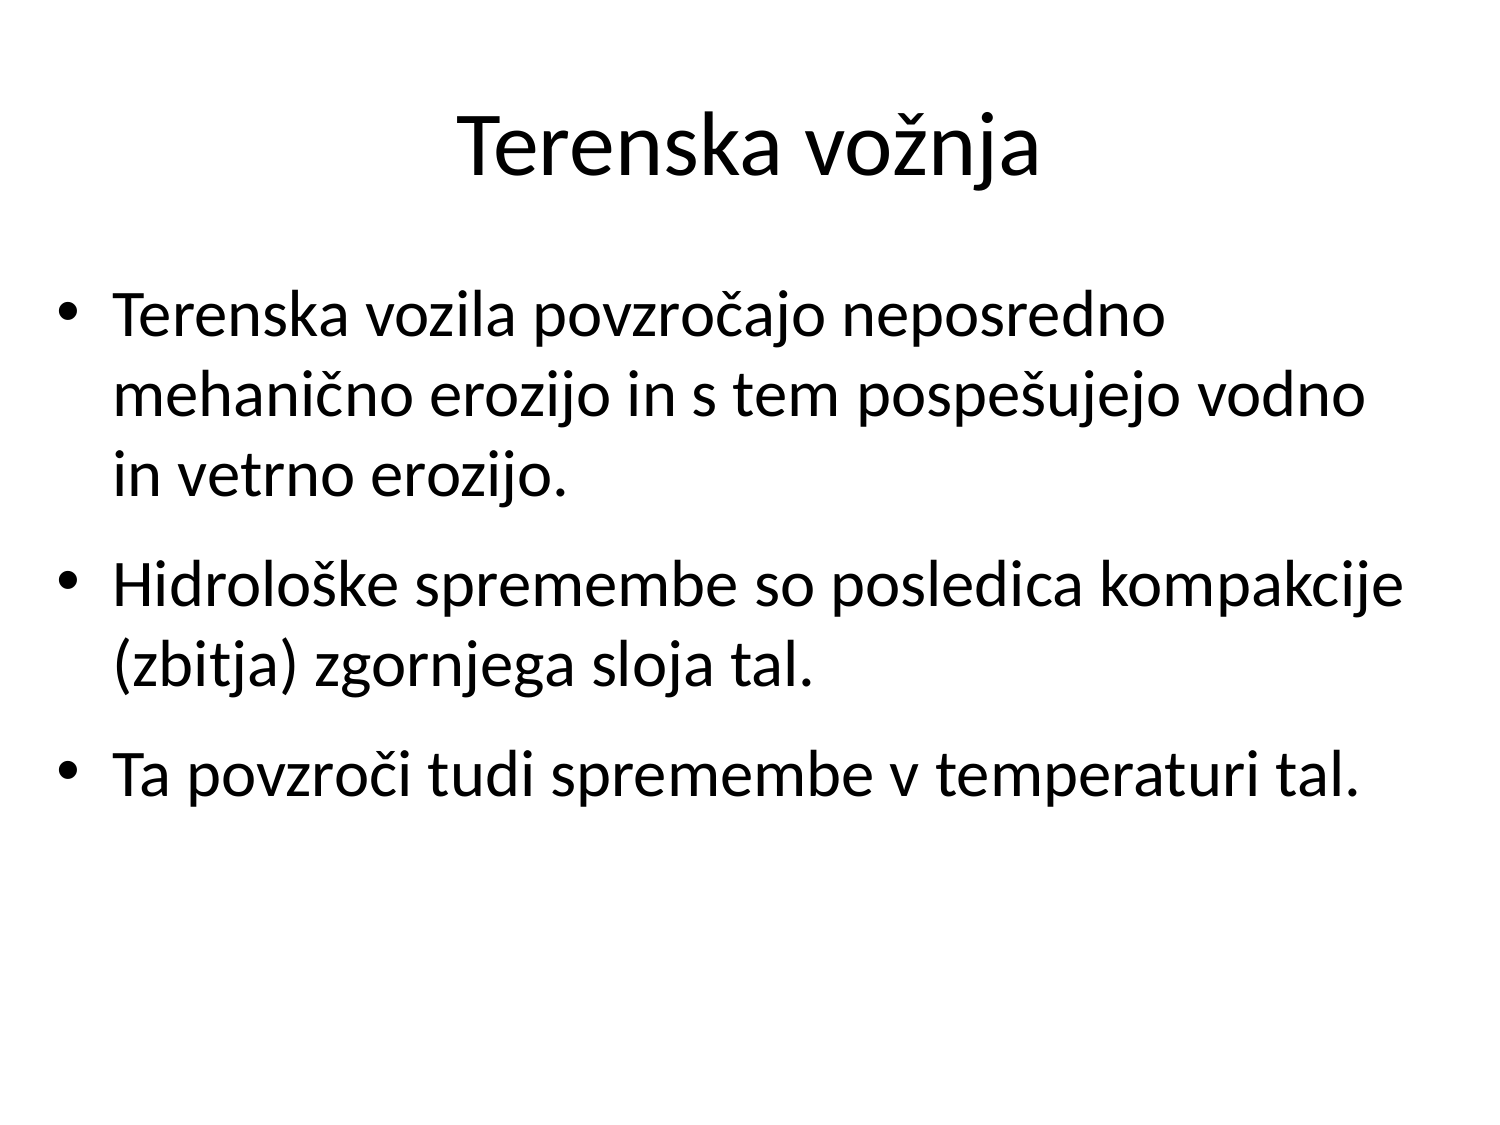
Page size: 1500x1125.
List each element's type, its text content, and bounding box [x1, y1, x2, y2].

title Terenska vožnja [75, 45, 1425, 233]
list Terenska vozila povzročajo neposredno mehanično erozijo in s tem pospešujejo vodno in vetrno erozijo. Hidrološke spremembe so posledica kompakcije (zbitja) zgornjega sloja tal. Ta povzroči tudi spremembe v temperaturi tal. [41, 262, 1447, 1005]
